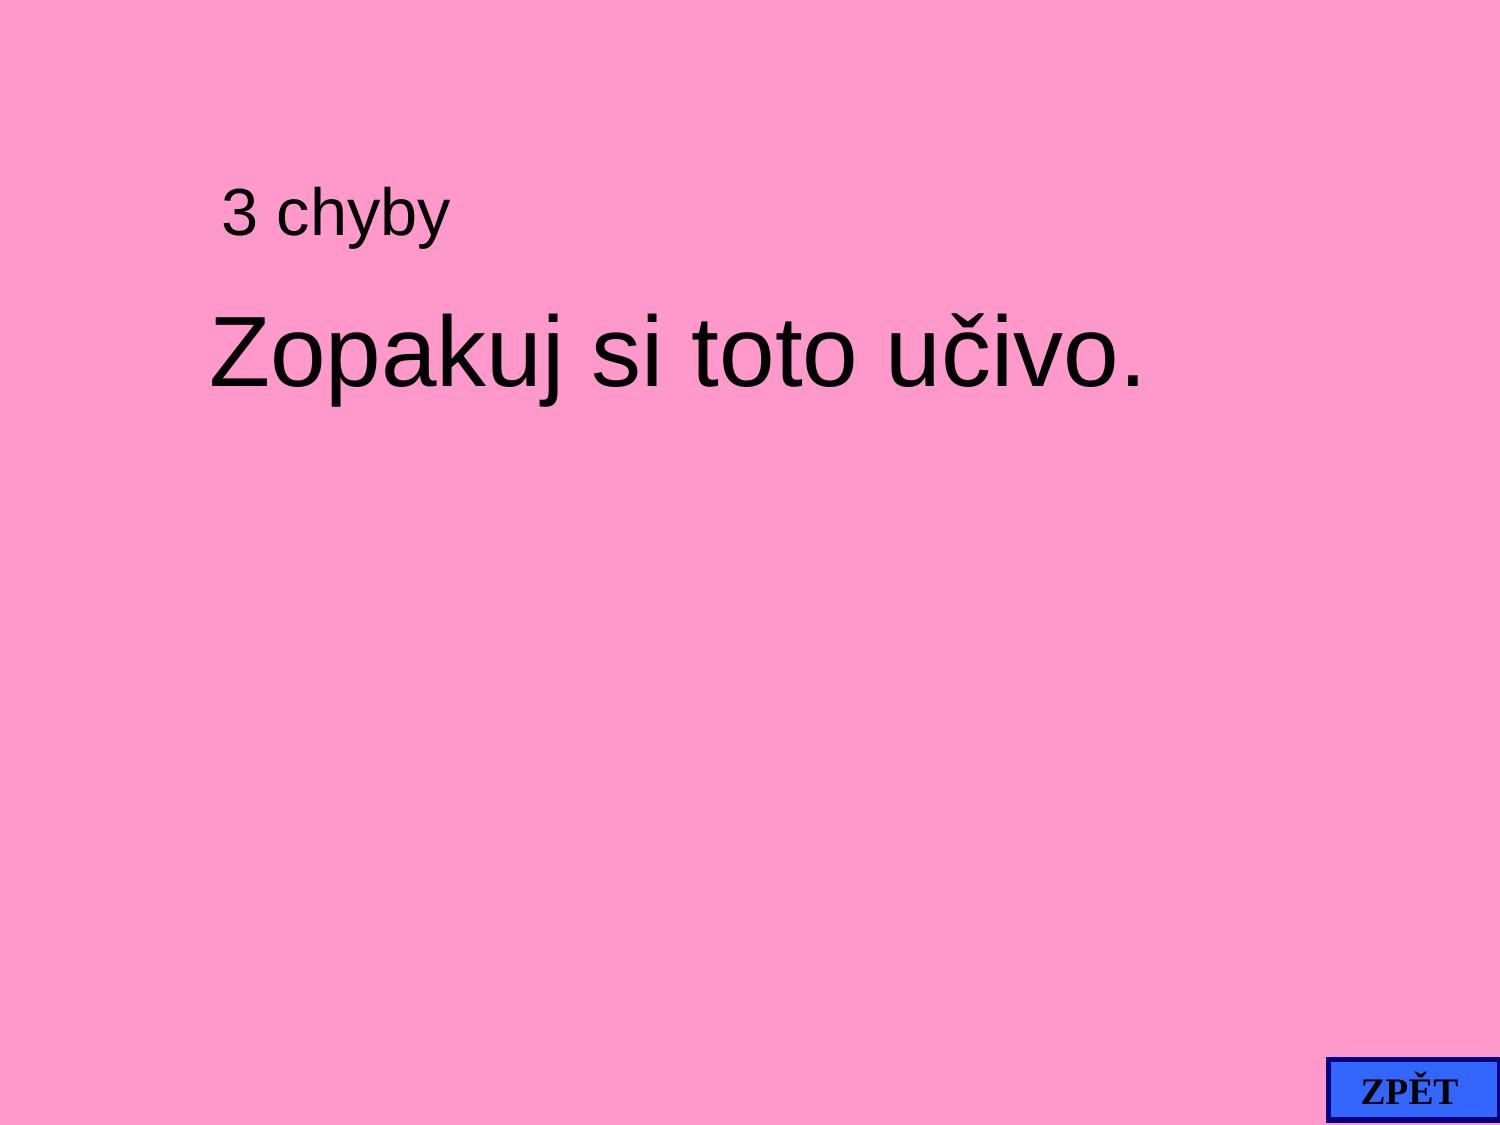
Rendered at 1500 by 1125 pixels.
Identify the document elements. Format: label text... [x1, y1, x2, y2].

text_box ZPĚT [1328, 1059, 1500, 1121]
text_box Zopakuj si toto učivo. [194, 278, 1294, 415]
text_box 3 chyby [206, 160, 1317, 257]
